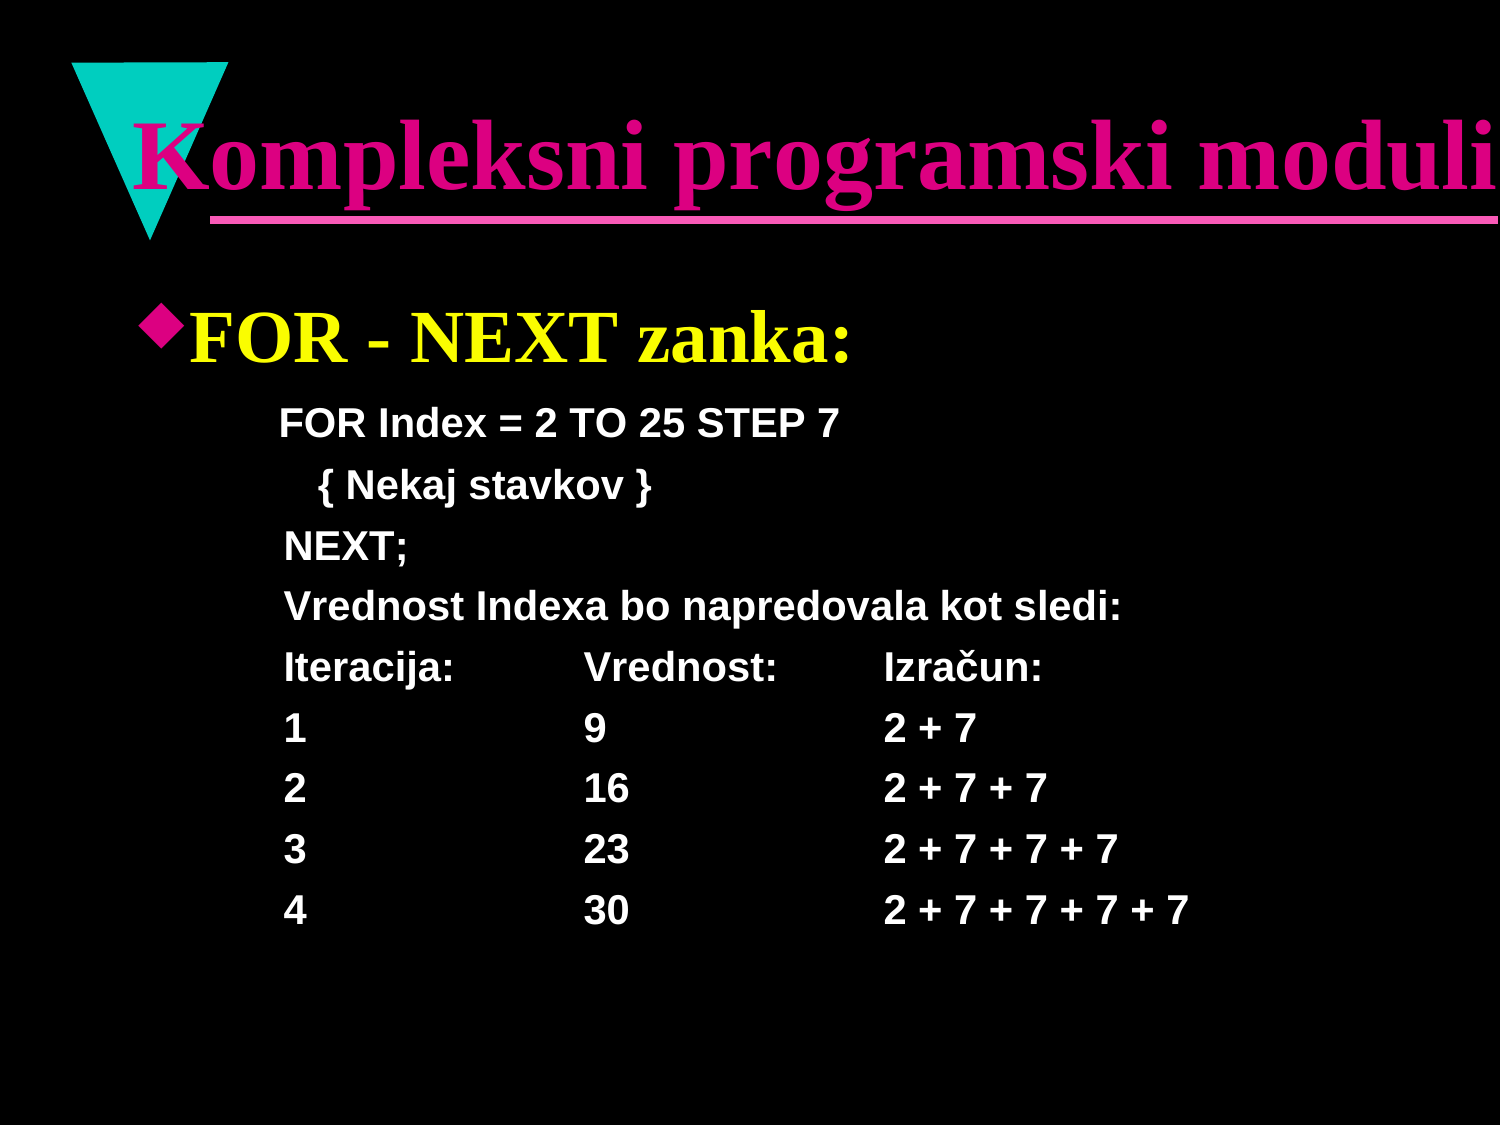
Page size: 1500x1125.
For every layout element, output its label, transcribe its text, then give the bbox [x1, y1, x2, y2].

title Kompleksni programski moduli [117, 63, 1500, 251]
list FOR - NEXT zanka: FOR Index = 2 TO 25 STEP 7 { Nekaj stavkov } NEXT; Vrednost Indexa bo napredovala kot sledi: Iteracija: Vrednost: Izračun: 1 9 2 + 7 2 16 2 + 7 + 7 3 23 2 + 7 + 7 + 7 4 30 2 + 7 + 7 + 7 + 7 [118, 289, 1450, 965]
